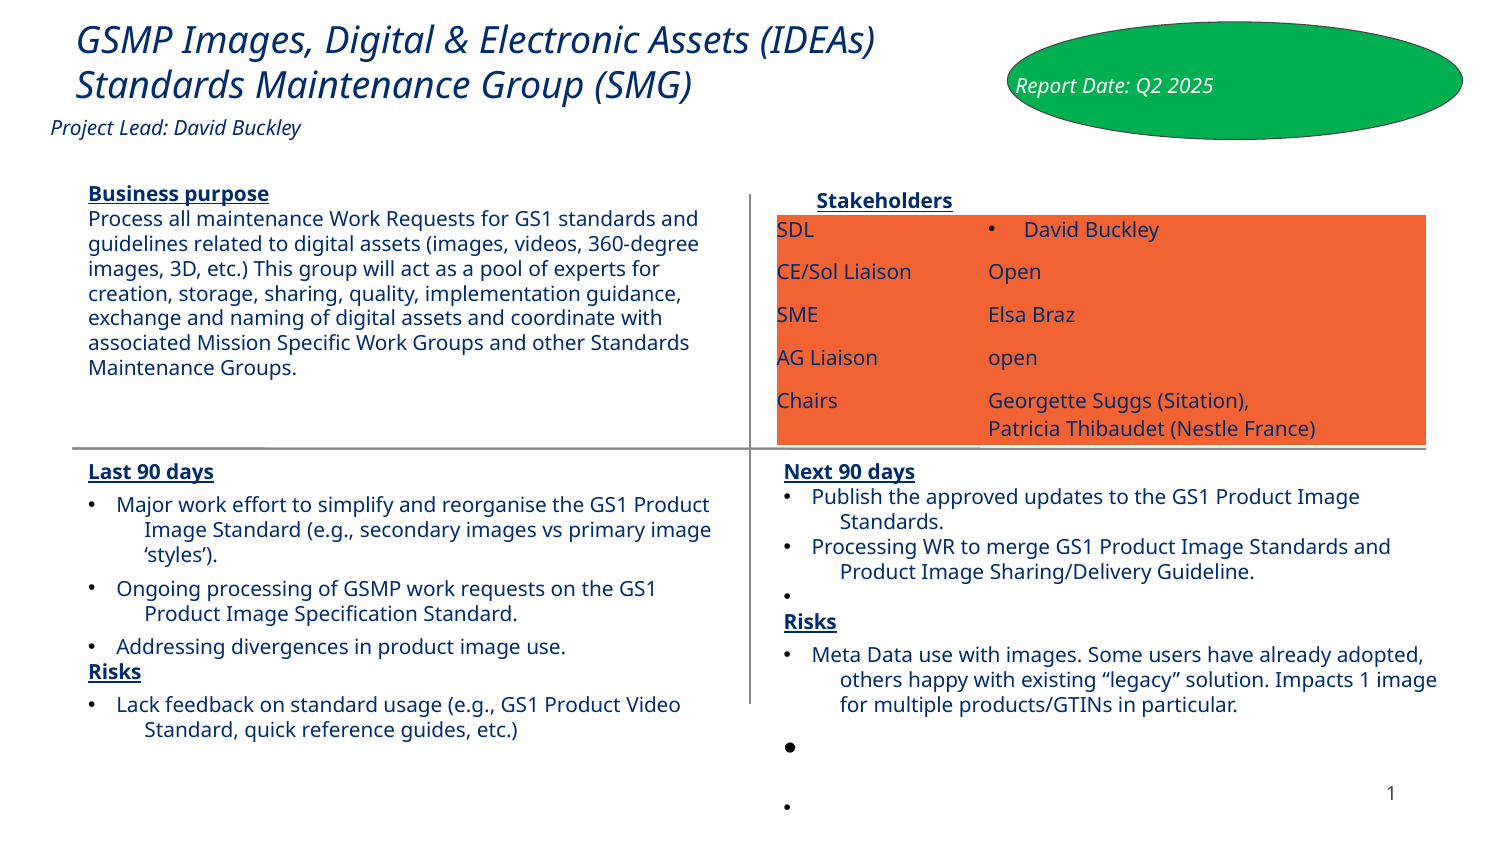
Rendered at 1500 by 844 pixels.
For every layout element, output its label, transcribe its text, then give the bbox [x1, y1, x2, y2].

table_cell SME [777, 300, 988, 343]
table_header David Buckley [988, 215, 1426, 258]
text_box [1126, 21, 1344, 29]
table_cell open [988, 343, 1426, 386]
table_cell CE/Sol Liaison [777, 258, 988, 300]
table_cell Open [988, 258, 1426, 300]
text_box [1459, 70, 1463, 91]
text_box Next 90 days Publish the approved updates to the GS1 Product Image Standards. Processing WR to merge GS1 Product Image Standards and Product Image Sharing/Delivery Guideline. Risks Meta Data use with images. Some users have already adopted, others happy with existing “legacy” solution. Impacts 1 image for multiple products/GTINs in particular. [769, 451, 1458, 679]
table_cell Elsa Braz [988, 300, 1426, 343]
table_cell Georgette Suggs (Sitation), Patricia Thibaudet (Nestle France) [988, 386, 1426, 445]
table_cell Chairs [777, 386, 988, 445]
title GSMP Images, Digital & Electronic Assets (IDEAs) Standards Maintenance Group (SMG)​ [75, 5, 1012, 117]
table_header SDL [777, 227, 785, 236]
text_box Report Date: Q2 2025 [1015, 29, 1459, 141]
table_cell AG Liaison [777, 343, 988, 386]
slide_number 1 [1385, 780, 1427, 806]
text_box Project Lead: David Buckley [0, 69, 445, 182]
table_header SDL [777, 215, 988, 258]
list Stakeholders [777, 180, 1427, 407]
text_box Business purpose Process all maintenance Work Requests for GS1 standards and guidelines related to digital assets (images, videos, 360-degree images, 3D, etc.) This group will act as a pool of experts for creation, storage, sharing, quality, implementation guidance, exchange and naming of digital assets and coordinate with associated Mission Specific Work Groups and other Standards Maintenance Groups. [73, 173, 731, 400]
table_cell SME [777, 312, 785, 321]
text_box Last 90 days Major work effort to simplify and reorganise the GS1 Product Image Standard (e.g., secondary images vs primary image ‘styles’). Ongoing processing of GSMP work requests on the GS1 Product Image Specification Standard. Addressing divergences in product image use. Risks Lack feedback on standard usage (e.g., GS1 Product Video Standard, quick reference guides, etc.) [73, 451, 731, 709]
